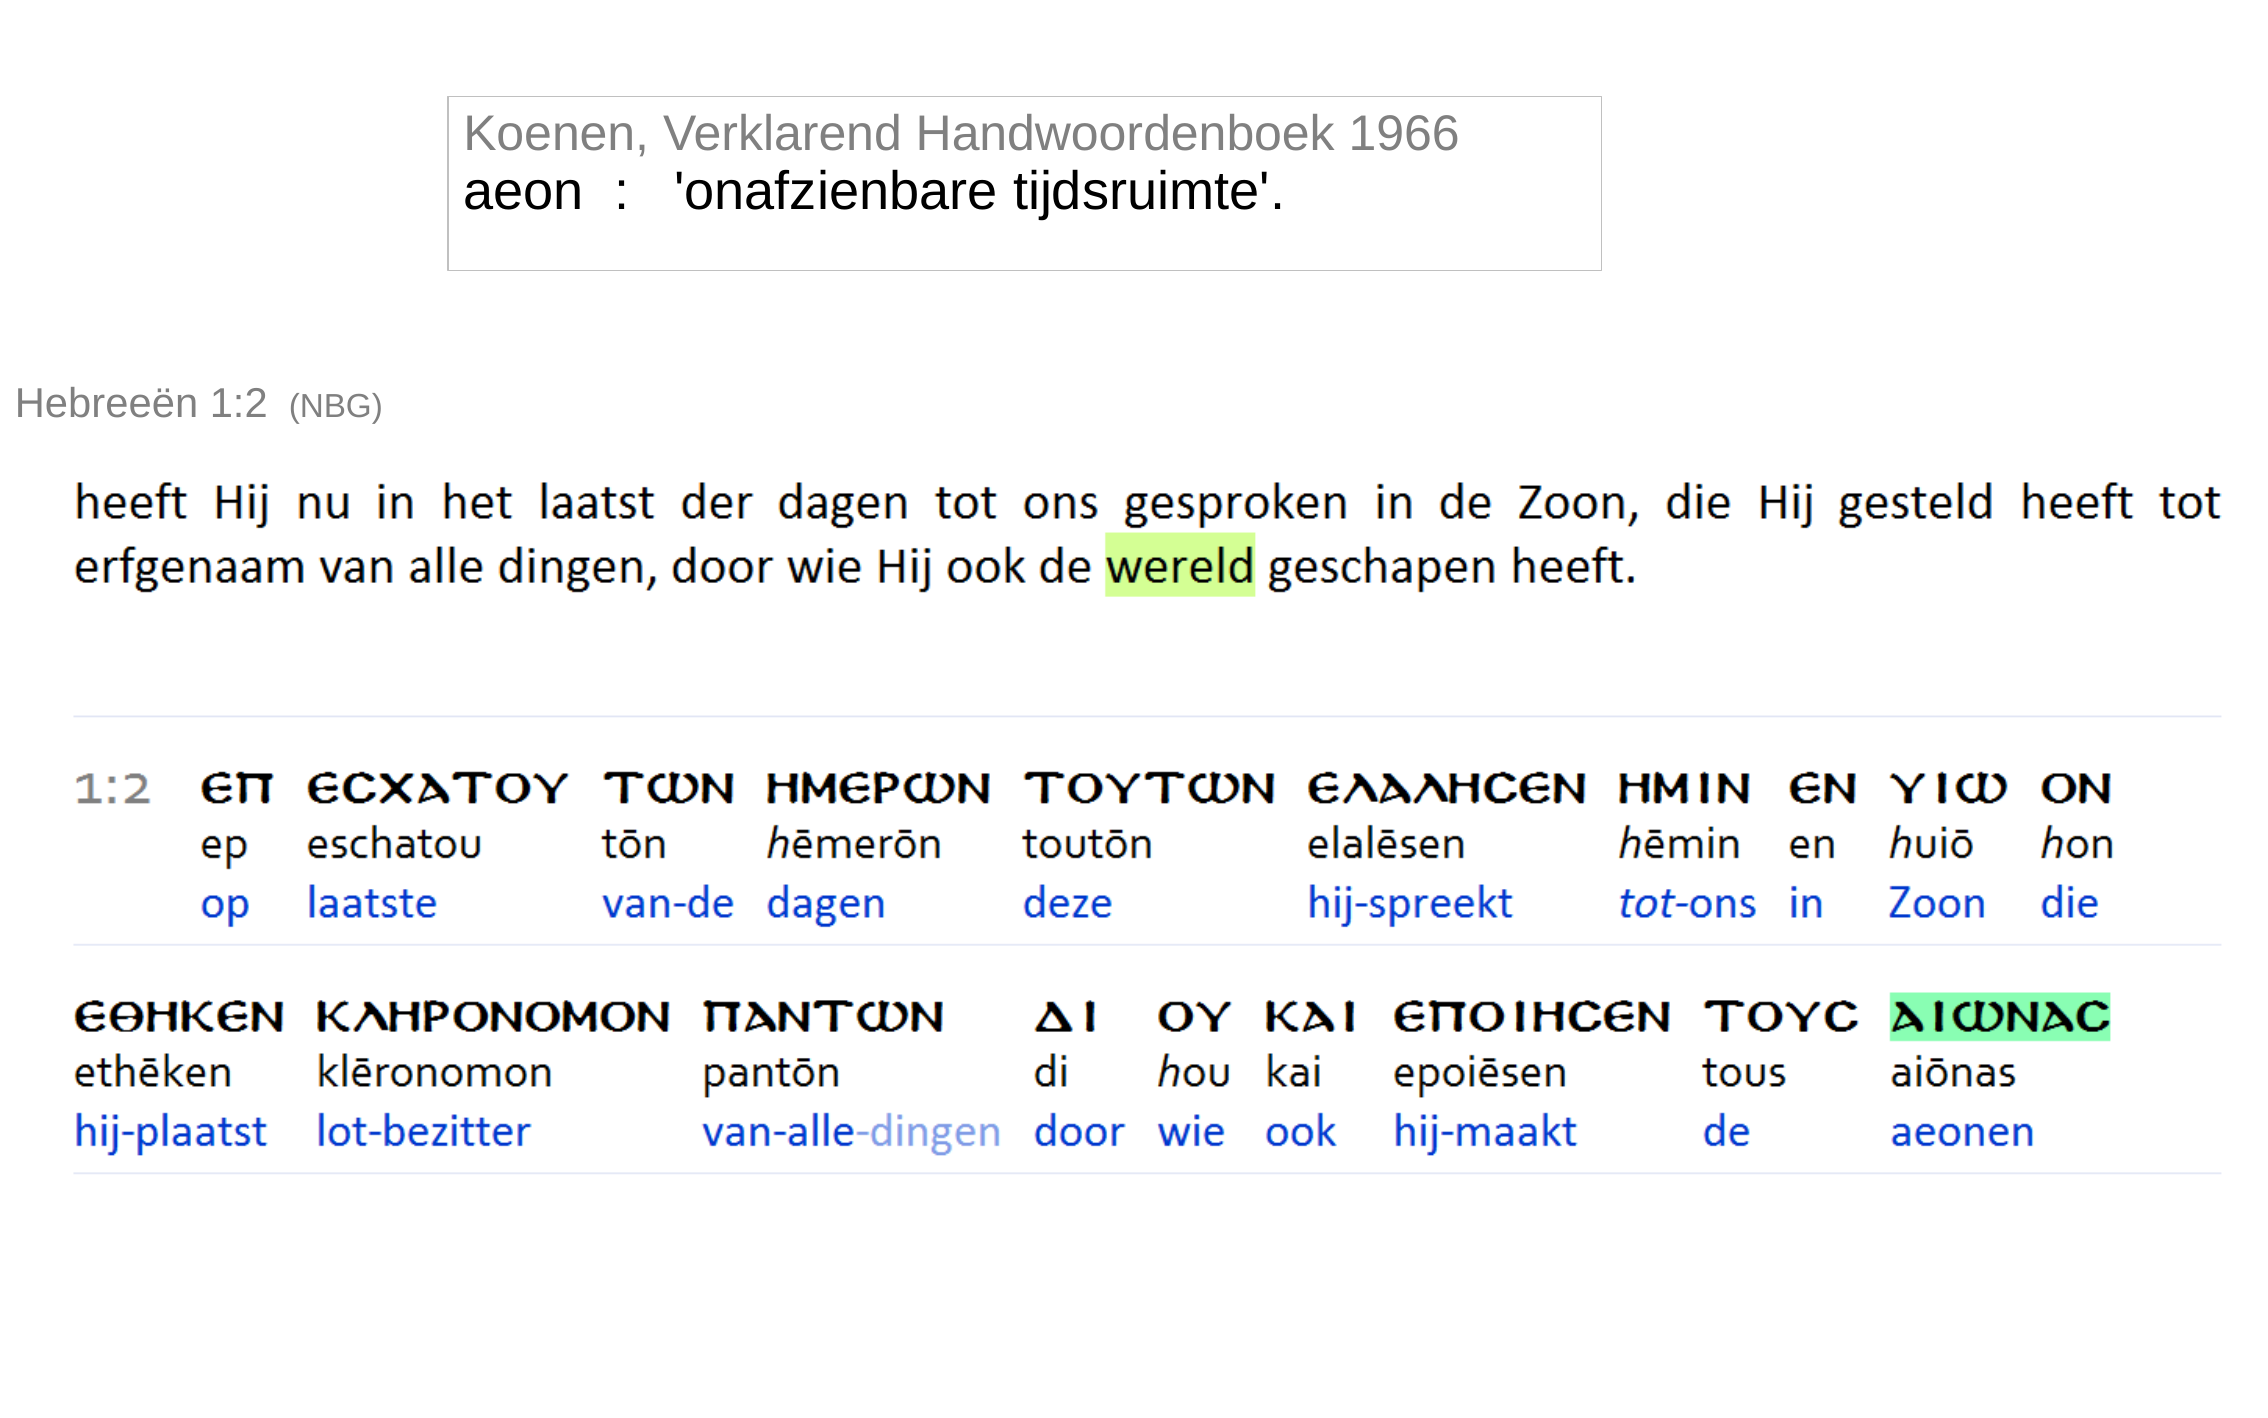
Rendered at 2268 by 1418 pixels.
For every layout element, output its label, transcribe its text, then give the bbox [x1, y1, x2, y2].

picture [5, 464, 2256, 1179]
text_box Koenen, Verklarend Handwoordenboek 1966 aeon : 'onafzienbare tijdsruimte'. [447, 96, 1602, 271]
text_box Hebreeën 1:2 (NBG) [0, 372, 577, 436]
